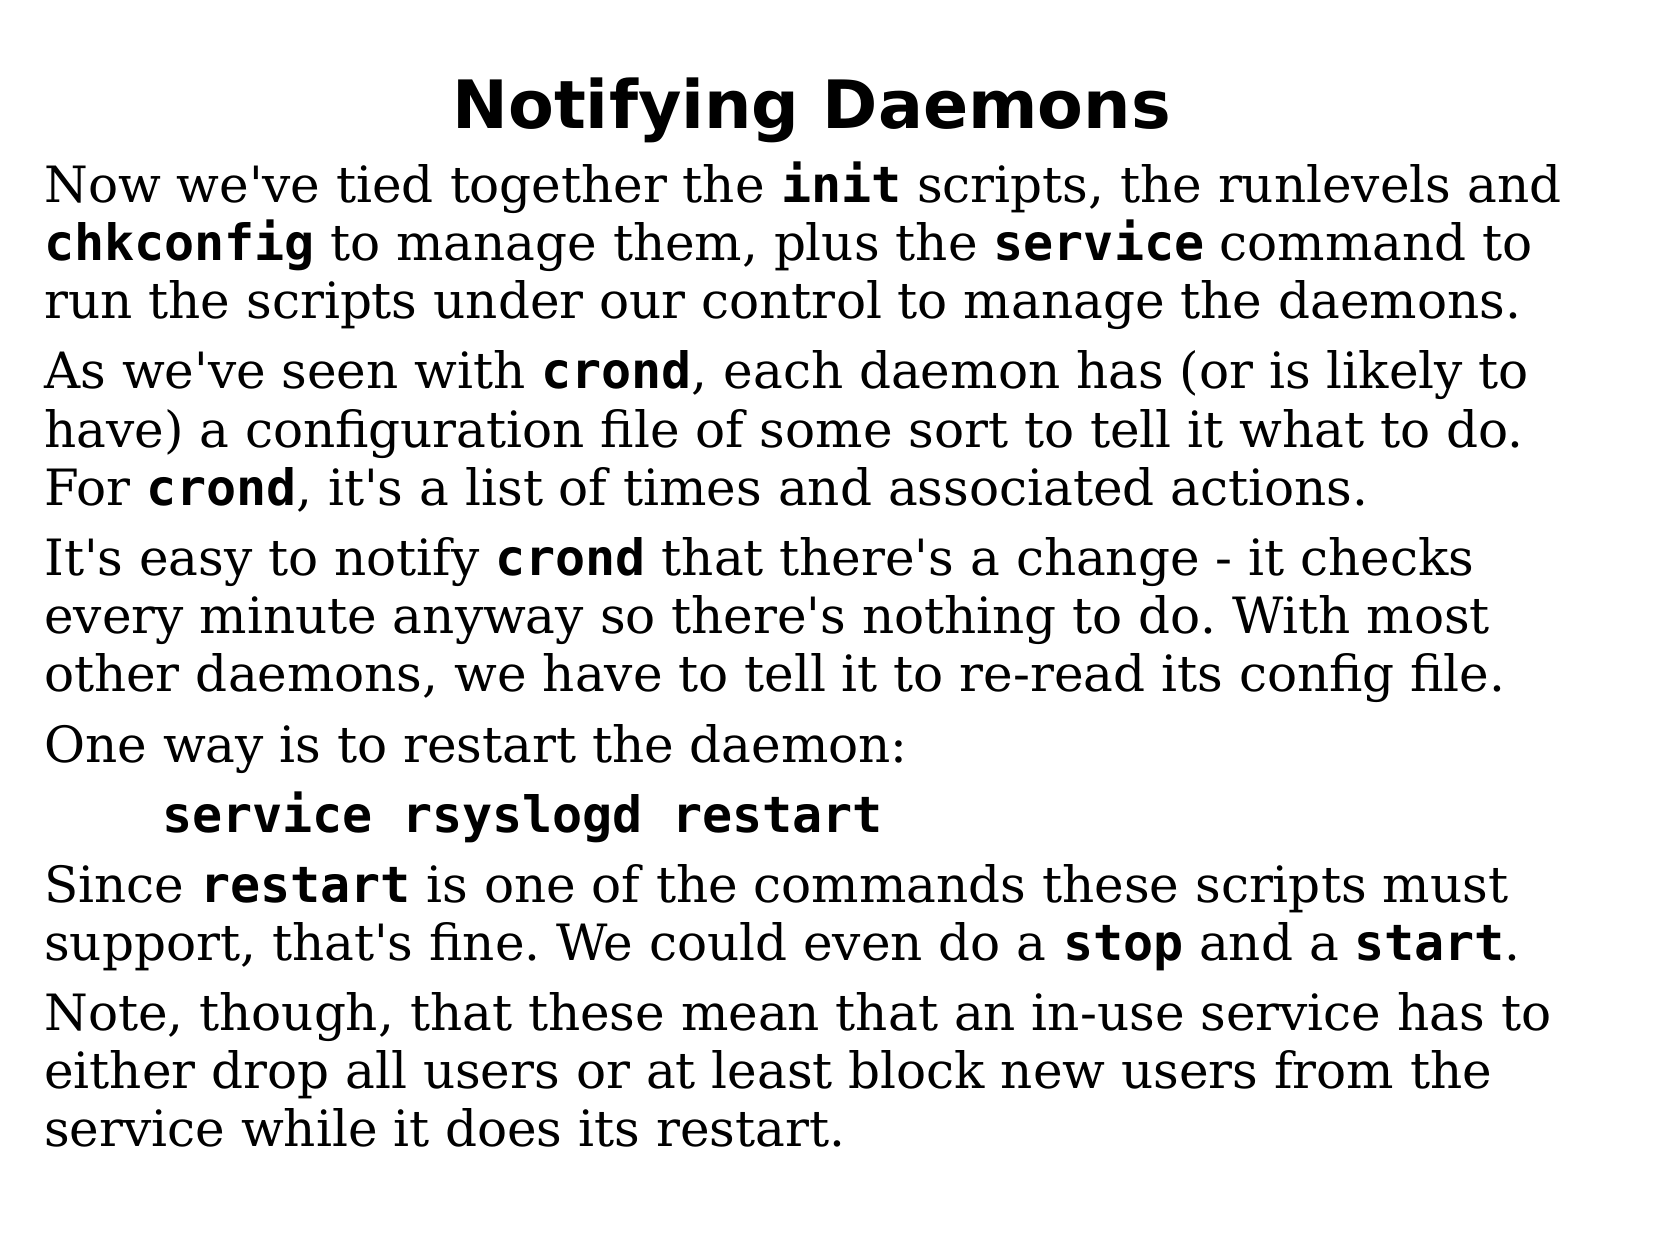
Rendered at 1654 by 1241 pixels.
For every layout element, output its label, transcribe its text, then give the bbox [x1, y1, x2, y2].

text_box Notifying Daemons Now we've tied together the init scripts, the runlevels and chkconfig to manage them, plus the service command to run the scripts under our control to manage the daemons. As we've seen with crond, each daemon has (or is likely to have) a configuration file of some sort to tell it what to do. For crond, it's a list of times and associated actions. It's easy to notify crond that there's a change - it checks every minute anyway so there's nothing to do. With most other daemons, we have to tell it to re-read its config file. One way is to restart the daemon: service rsyslogd restart Since restart is one of the commands these scripts must support, that's fine. We could even do a stop and a start. Note, though, that these mean that an in-use service has to either drop all users or at least block new users from the service while it does its restart. [29, 59, 1595, 1166]
